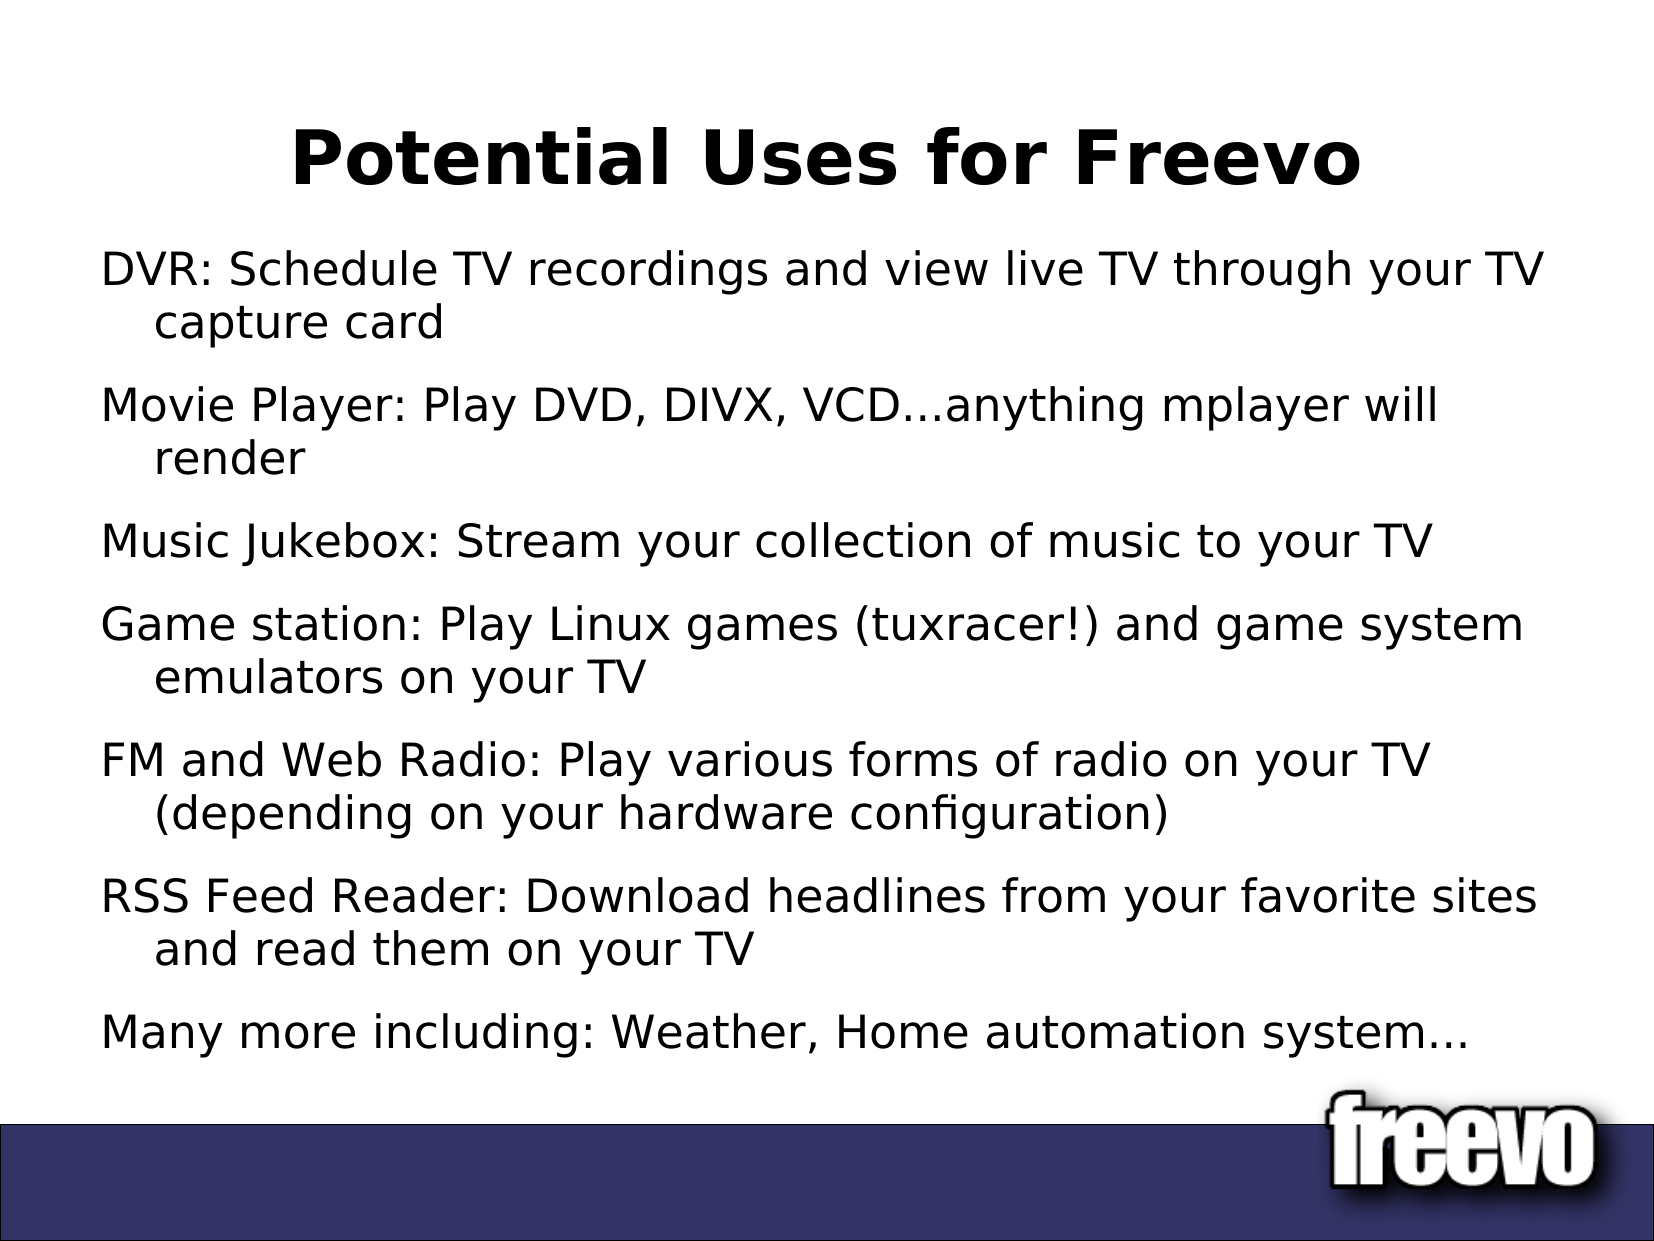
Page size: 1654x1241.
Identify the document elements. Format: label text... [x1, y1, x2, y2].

picture [1317, 1073, 1631, 1227]
list DVR: Schedule TV recordings and view live TV through your TV capture card Movie Player: Play DVD, DIVX, VCD...anything mplayer will render Music Jukebox: Stream your collection of music to your TV Game station: Play Linux games (tuxracer!) and game system emulators on your TV FM and Web Radio: Play various forms of radio on your TV (depending on your hardware configuration) RSS Feed Reader: Download headlines from your favorite sites and read them on your TV Many more including: Weather, Home automation system... [82, 256, 1571, 1124]
title Potential Uses for Freevo [82, 62, 1571, 256]
text_box [0, 1124, 1654, 1241]
